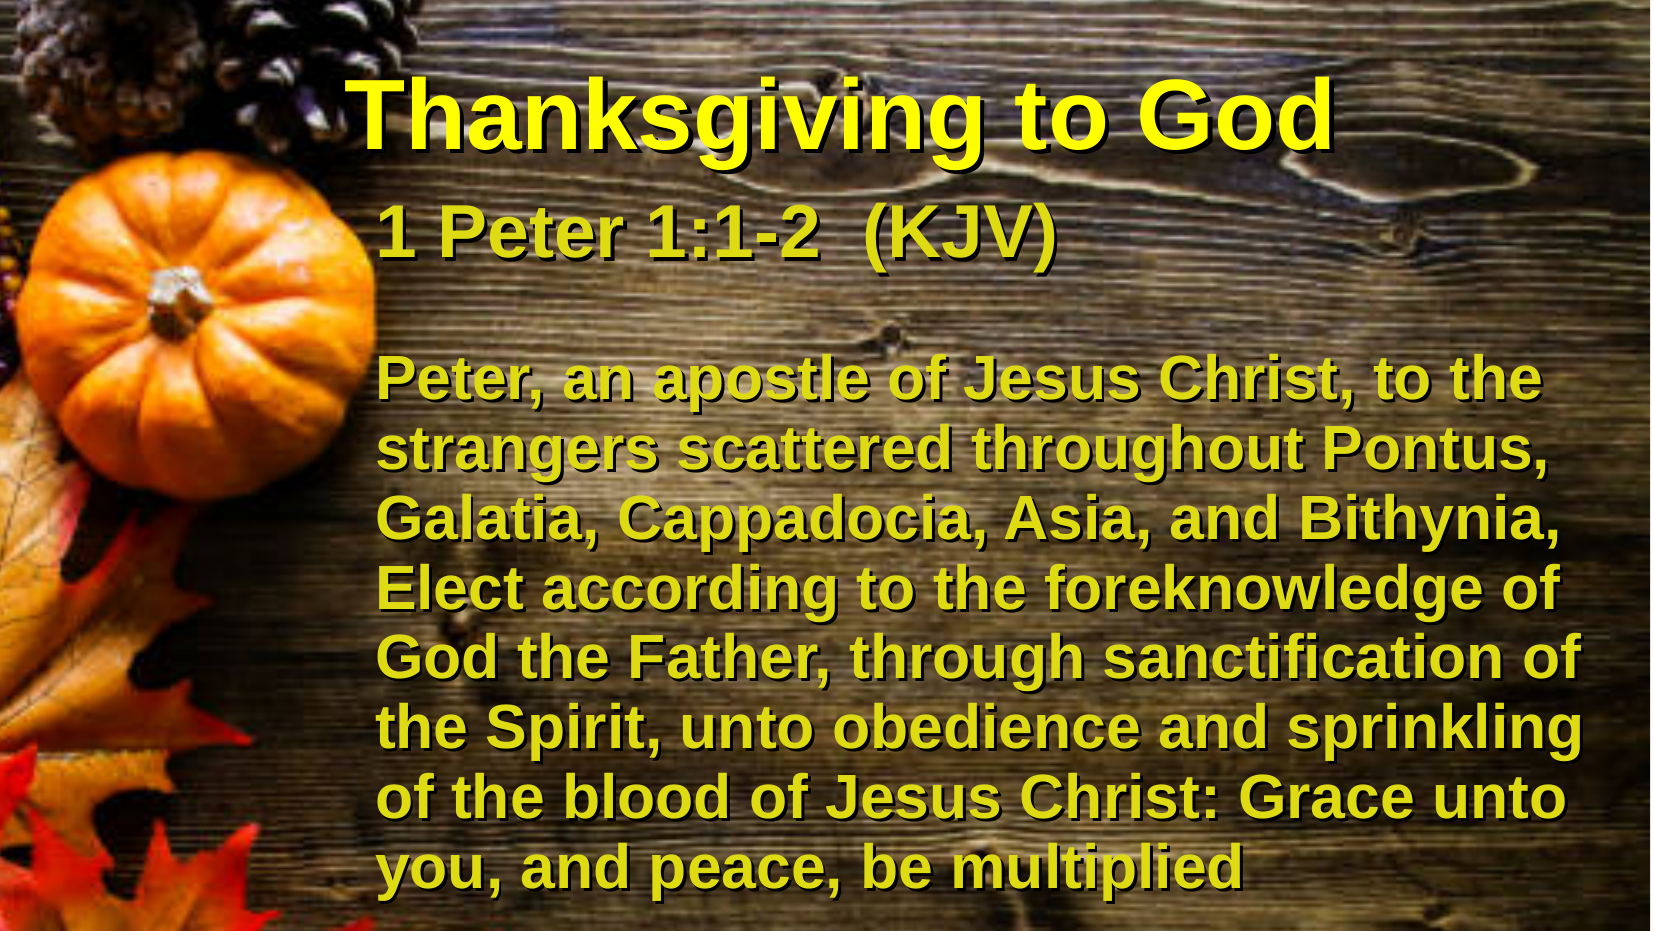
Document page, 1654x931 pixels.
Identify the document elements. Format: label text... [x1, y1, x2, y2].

title Thanksgiving to God [82, 37, 1571, 193]
subtitle 1 Peter 1:1-2 (KJV) Peter, an apostle of Jesus Christ, to the strangers scattered throughout Pontus, Galatia, Cappadocia, Asia, and Bithynia, Elect according to the foreknowledge of God the Father, through sanctification of the Spirit, unto obedience and sprinkling of the blood of Jesus Christ: Grace unto you, and peace, be multiplied [375, 120, 1621, 931]
picture [0, 0, 1651, 931]
